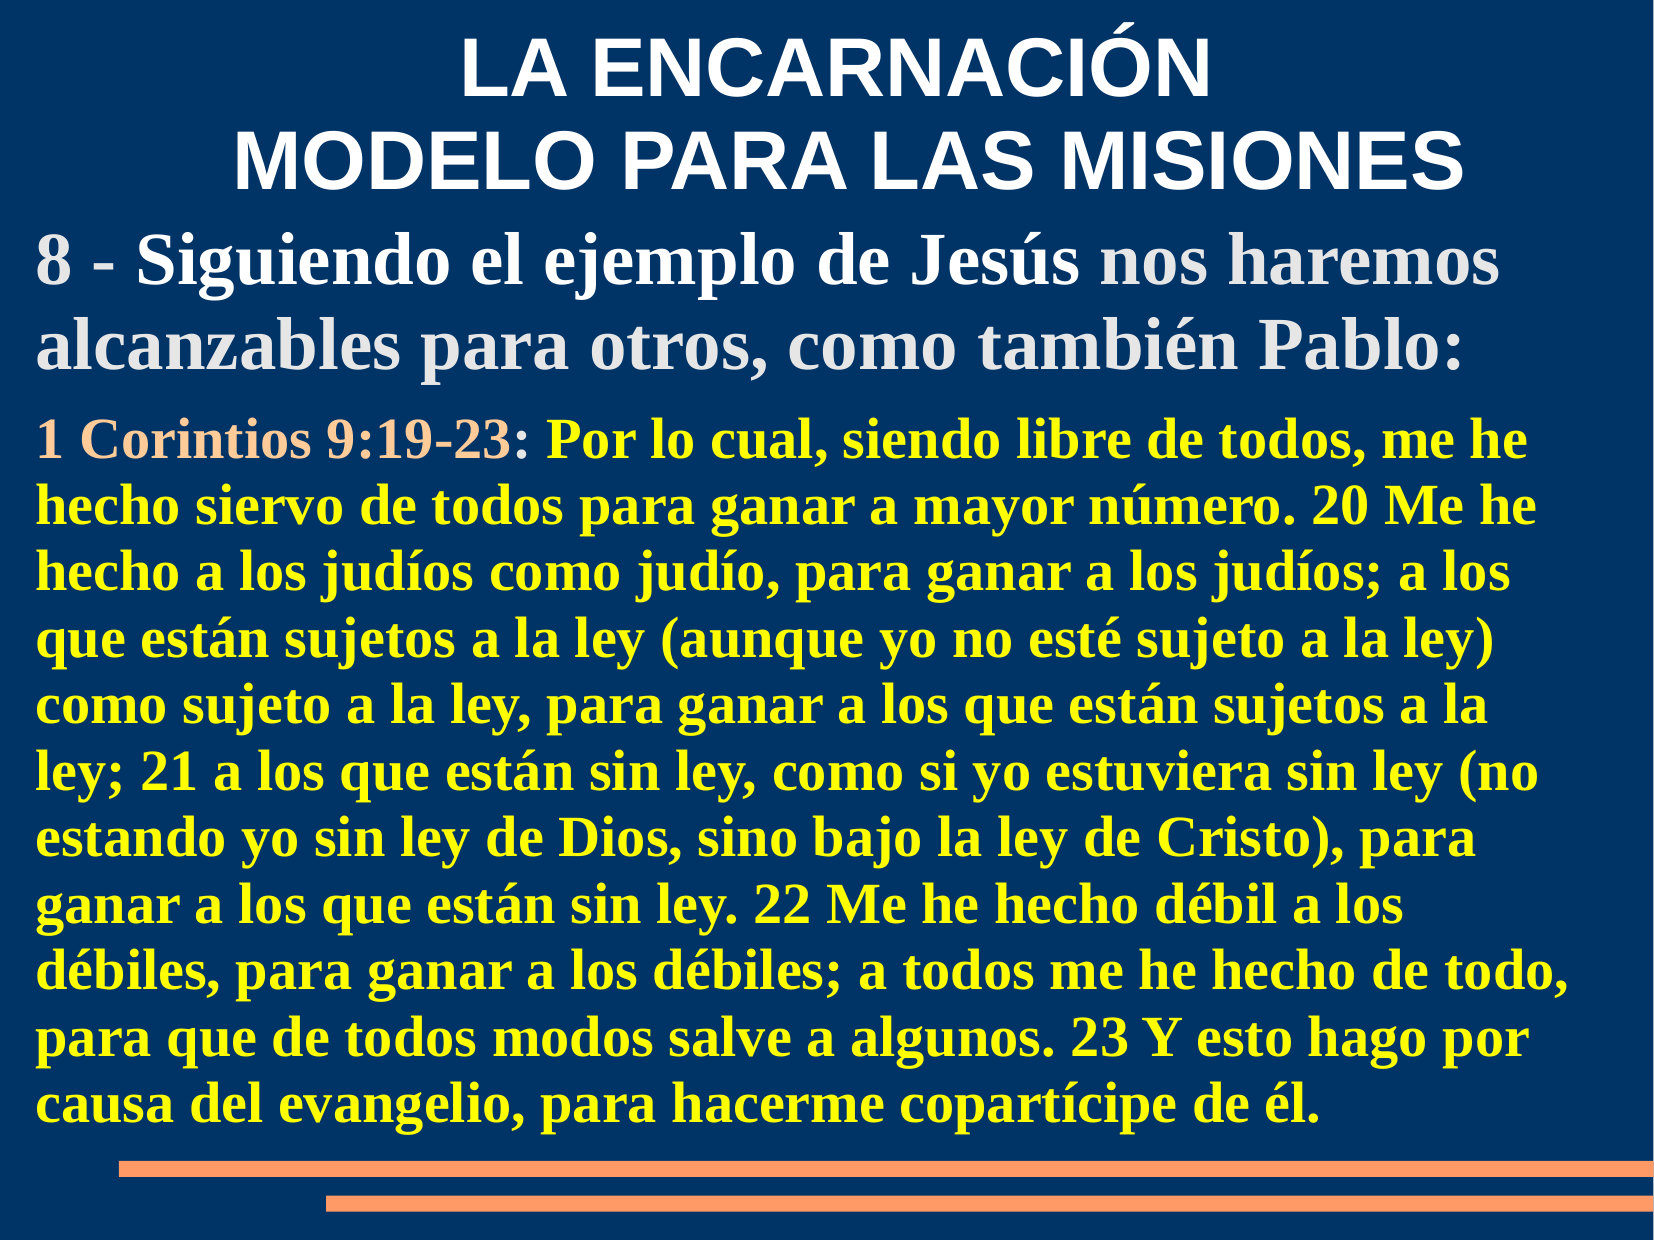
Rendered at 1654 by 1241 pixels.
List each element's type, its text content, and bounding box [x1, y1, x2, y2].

list 8 - Siguiendo el ejemplo de Jesús nos haremos alcanzables para otros, como también Pablo: 1 Corintios 9:19-23: Por lo cual, siendo libre de todos, me he hecho siervo de todos para ganar a mayor número. 20 Me he hecho a los judíos como judío, para ganar a los judíos; a los que están sujetos a la ley (aunque yo no esté sujeto a la ley) como sujeto a la ley, para ganar a los que están sujetos a la ley; 21 a los que están sin ley, como si yo estuviera sin ley (no estando yo sin ley de Dios, sino bajo la ley de Cristo), para ganar a los que están sin ley. 22 Me he hecho débil a los débiles, para ganar a los débiles; a todos me he hecho de todo, para que de todos modos salve a algunos. 23 Y esto hago por causa del evangelio, para hacerme copartícipe de él. [35, 212, 1595, 1170]
title LA ENCARNACIÓN MODELO PARA LAS MISIONES [121, 0, 1534, 212]
